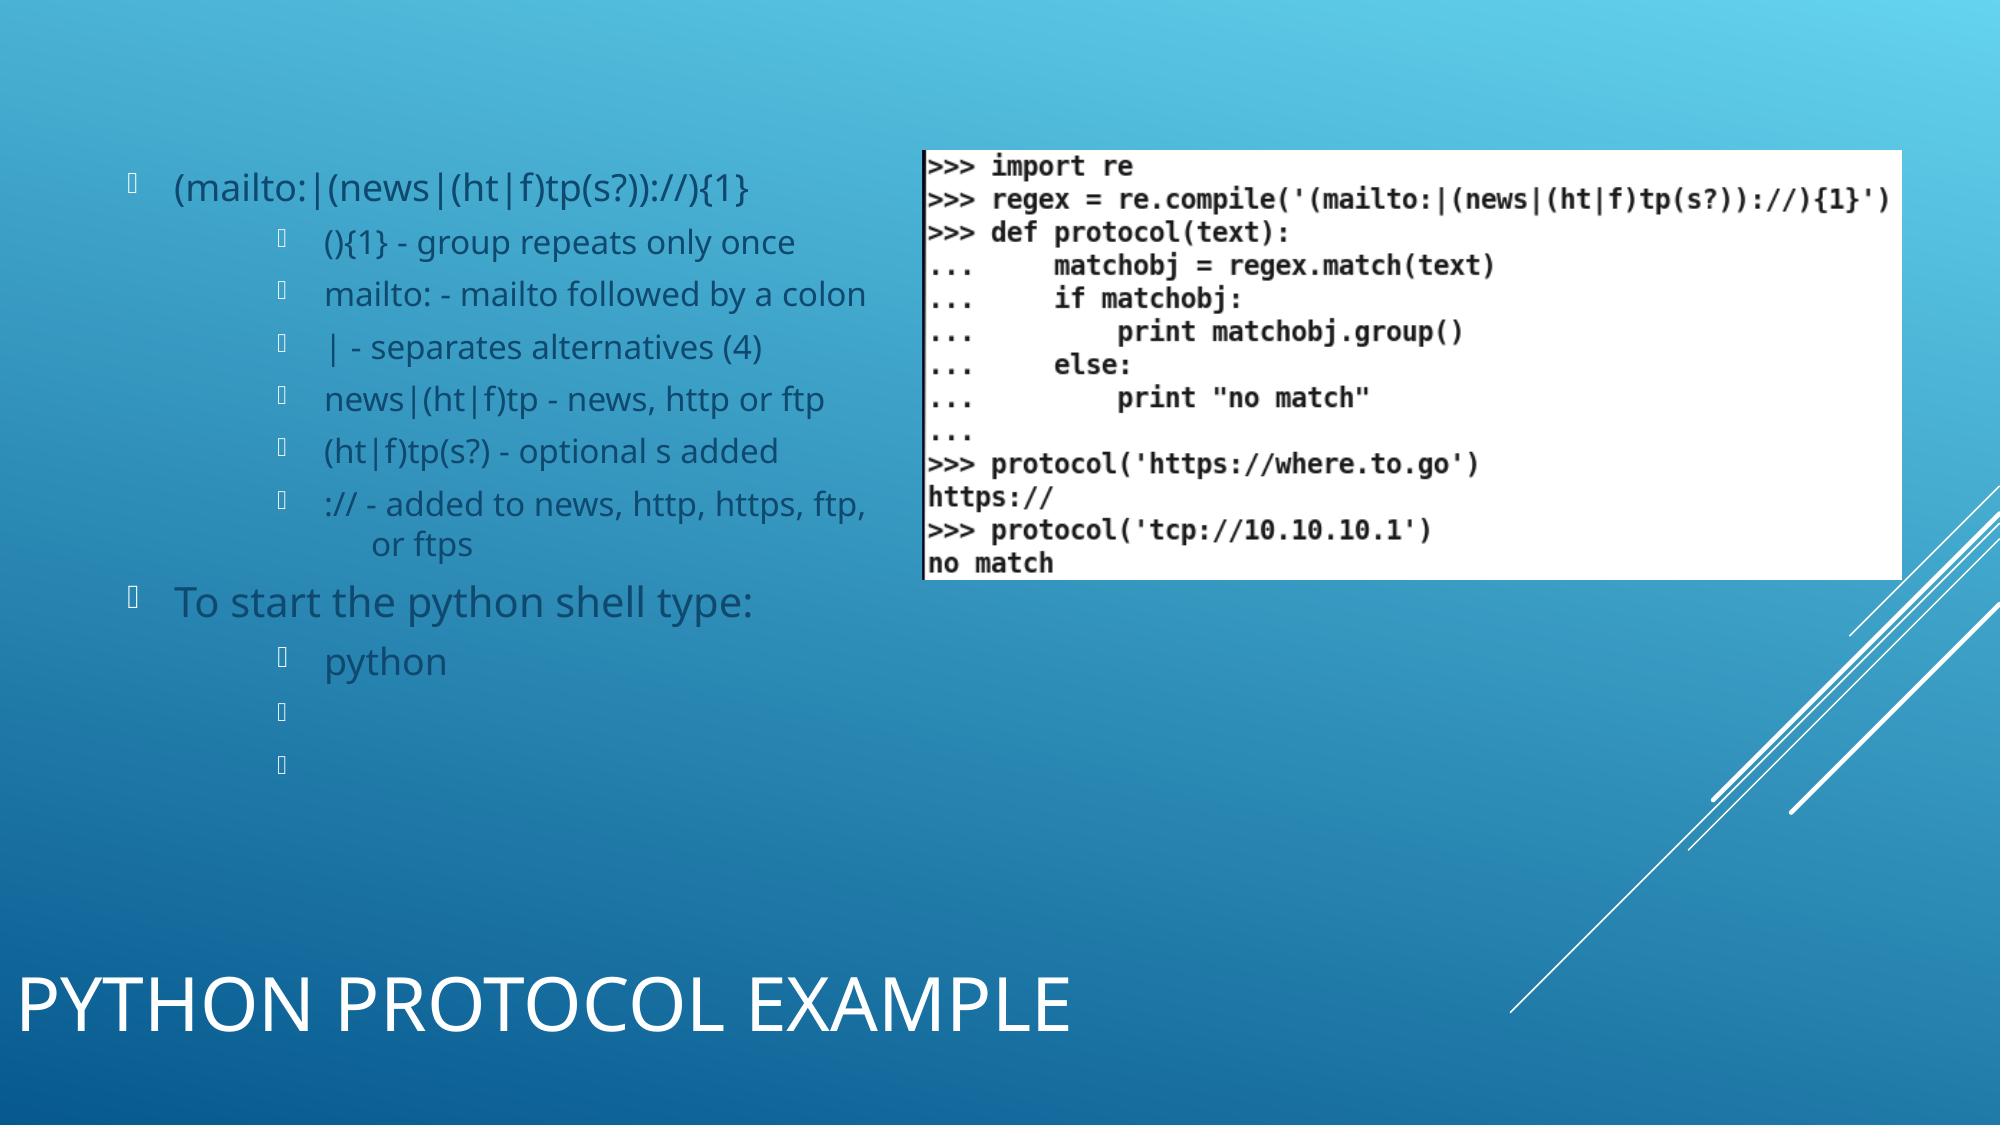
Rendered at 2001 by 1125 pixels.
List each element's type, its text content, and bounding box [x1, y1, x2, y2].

list (mailto:|(news|(ht|f)tp(s?))://){1} (){1} - group repeats only once mailto: - mailto followed by a colon | - separates alternatives (4) news|(ht|f)tp - news, http or ftp (ht|f)tp(s?) - optional s added :// - added to news, http, https, ftp, or ftps To start the python shell type: python [112, 112, 923, 839]
picture [922, 150, 1902, 580]
title python protocol example [0, 877, 1401, 1125]
